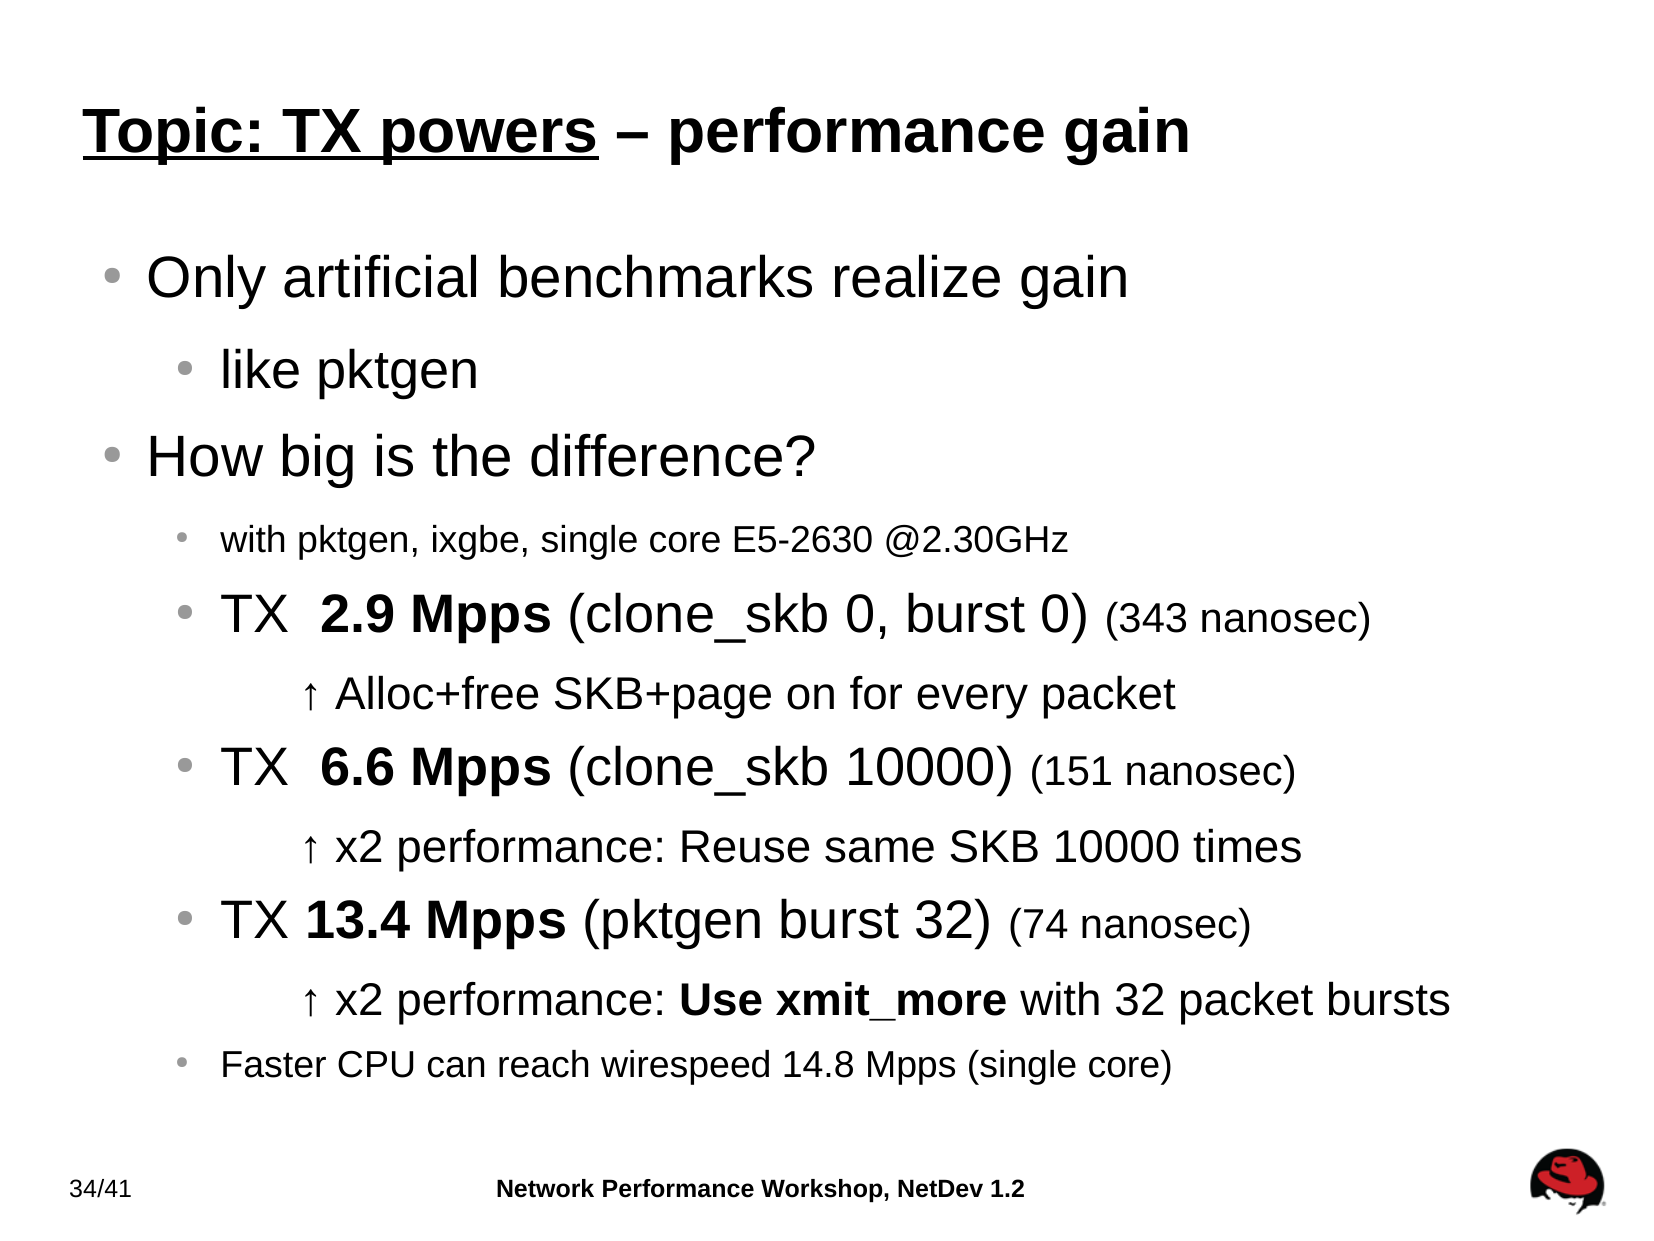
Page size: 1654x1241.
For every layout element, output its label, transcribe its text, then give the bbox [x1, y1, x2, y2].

list Only artificial benchmarks realize gain like pktgen How big is the difference? with pktgen, ixgbe, single core E5-2630 @2.30GHz TX 2.9 Mpps (clone_skb 0, burst 0) (343 nanosec) ↑ Alloc+free SKB+page on for every packet TX 6.6 Mpps (clone_skb 10000) (151 nanosec) ↑ x2 performance: Reuse same SKB 10000 times TX 13.4 Mpps (pktgen burst 32) (74 nanosec) ↑ x2 performance: Use xmit_more with 32 packet bursts Faster CPU can reach wirespeed 14.8 Mpps (single core) [86, 244, 1575, 1086]
picture [1529, 1146, 1612, 1224]
title Topic: TX powers – performance gain [82, 37, 1571, 226]
